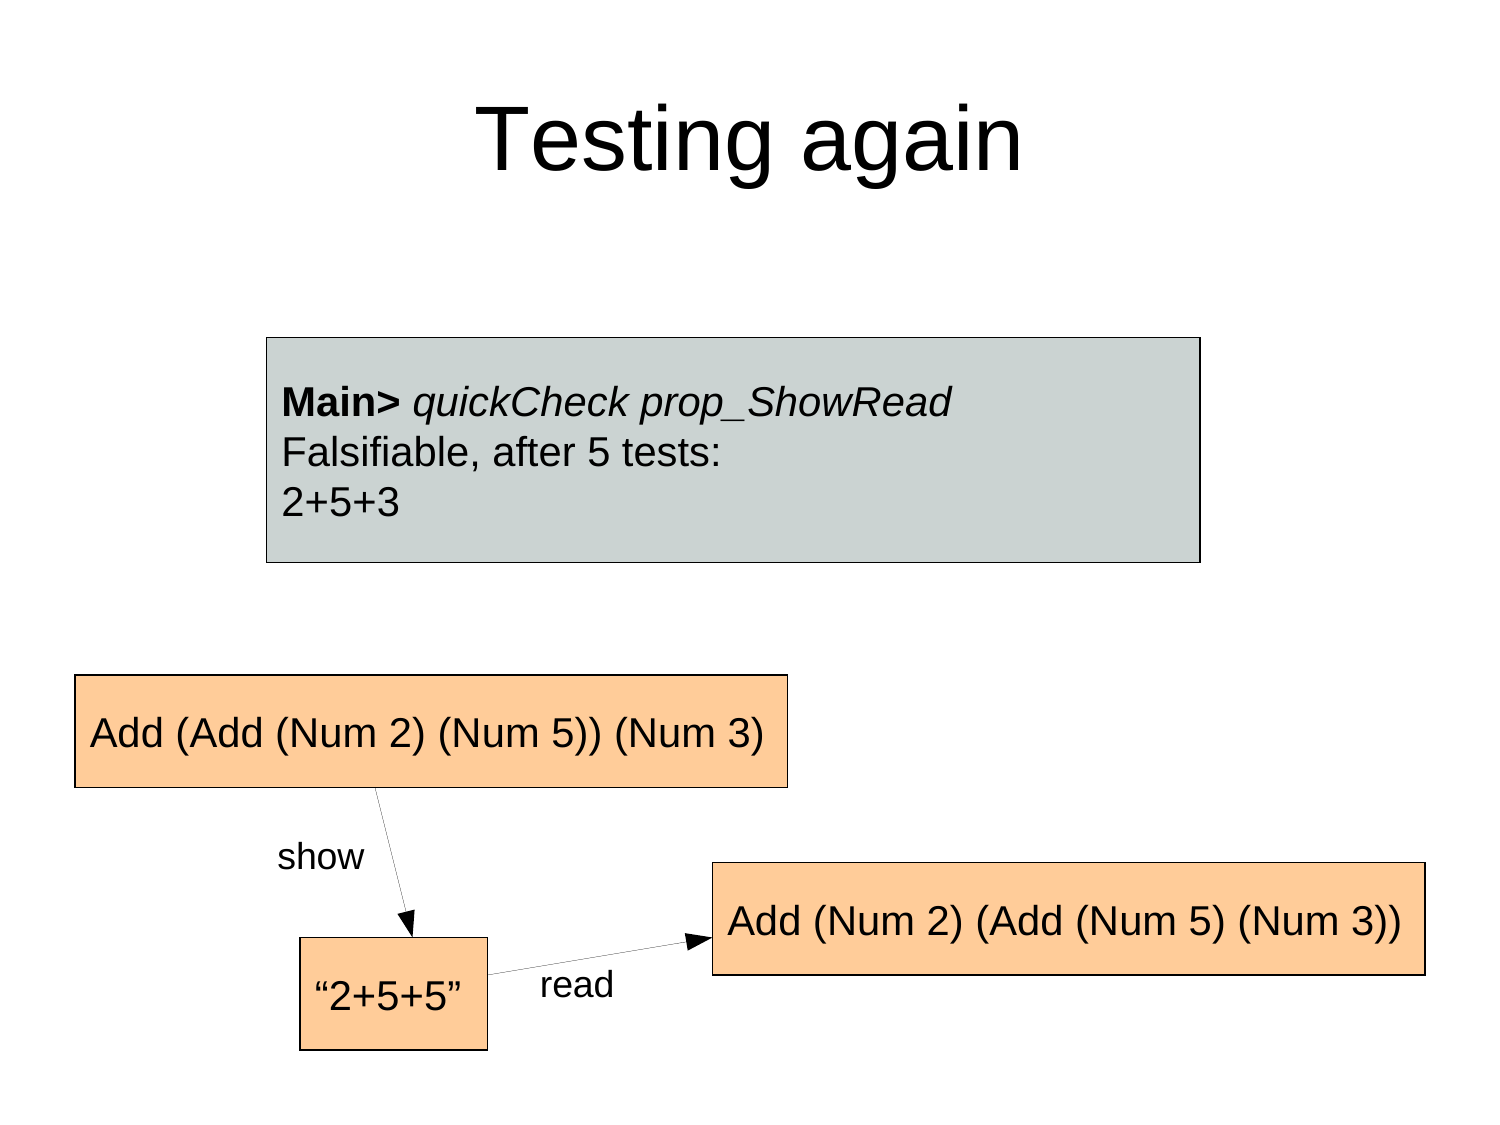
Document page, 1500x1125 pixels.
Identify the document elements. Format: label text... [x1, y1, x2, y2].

text_box read [525, 952, 676, 1013]
text_box “2+5+5” [299, 937, 488, 1050]
title Testing again [75, 45, 1426, 233]
text_box Add (Add (Num 2) (Num 5)) (Num 3) [74, 674, 788, 788]
text_box show [262, 825, 413, 885]
text_box Add (Num 2) (Add (Num 5) (Num 3)) [712, 862, 1425, 975]
text_box Main> quickCheck prop_ShowRead Falsifiable, after 5 tests: 2+5+3 [266, 337, 1201, 563]
